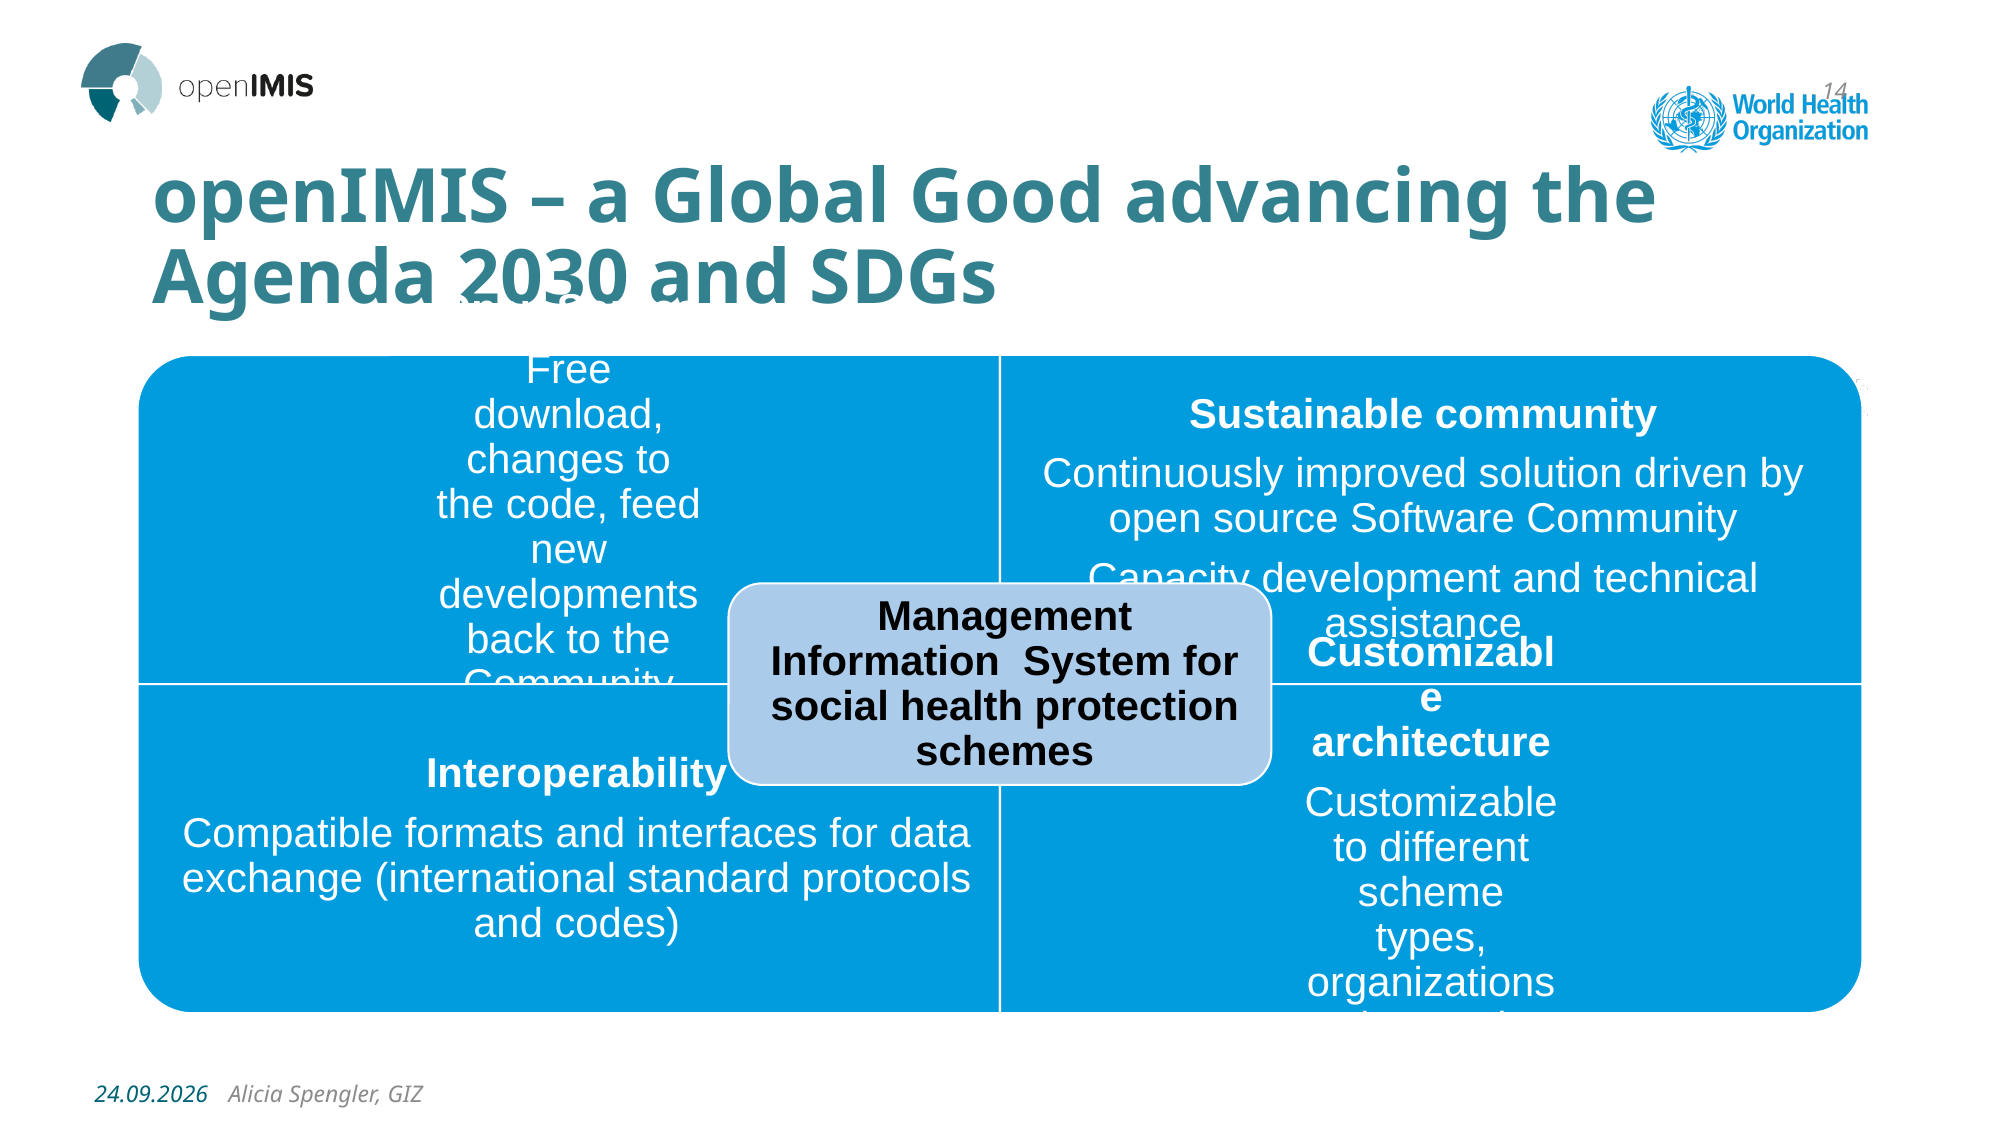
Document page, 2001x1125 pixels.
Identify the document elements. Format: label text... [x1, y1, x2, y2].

text_box Management Information System for social health protection schemes [728, 583, 1272, 785]
slide_number 29.06.2020 [78, 1079, 209, 1109]
footer Alicia Spengler, GIZ [228, 1079, 600, 1109]
text_box Open Source Free download, changes to the code, feed new developments back to the Community [137, 354, 999, 684]
picture [1738, 124, 1744, 136]
picture [81, 43, 313, 122]
picture [1596, 62, 1922, 177]
picture [1660, 122, 1716, 146]
picture [1596, 349, 1922, 463]
slide_number <number> [1412, 61, 1863, 122]
text_box Customizable architecture Customizable to different scheme types, organizations and countries [999, 684, 1863, 1014]
text_box Sustainable community Continuously improved solution driven by open source Software Community Capacity development and technical assistance [999, 354, 1863, 684]
title openIMIS – a Global Good advancing the Agenda 2030 and SDGs [137, 161, 1876, 316]
text_box Interoperability Compatible formats and interfaces for data exchange (international standard protocols and codes) [137, 684, 999, 1014]
